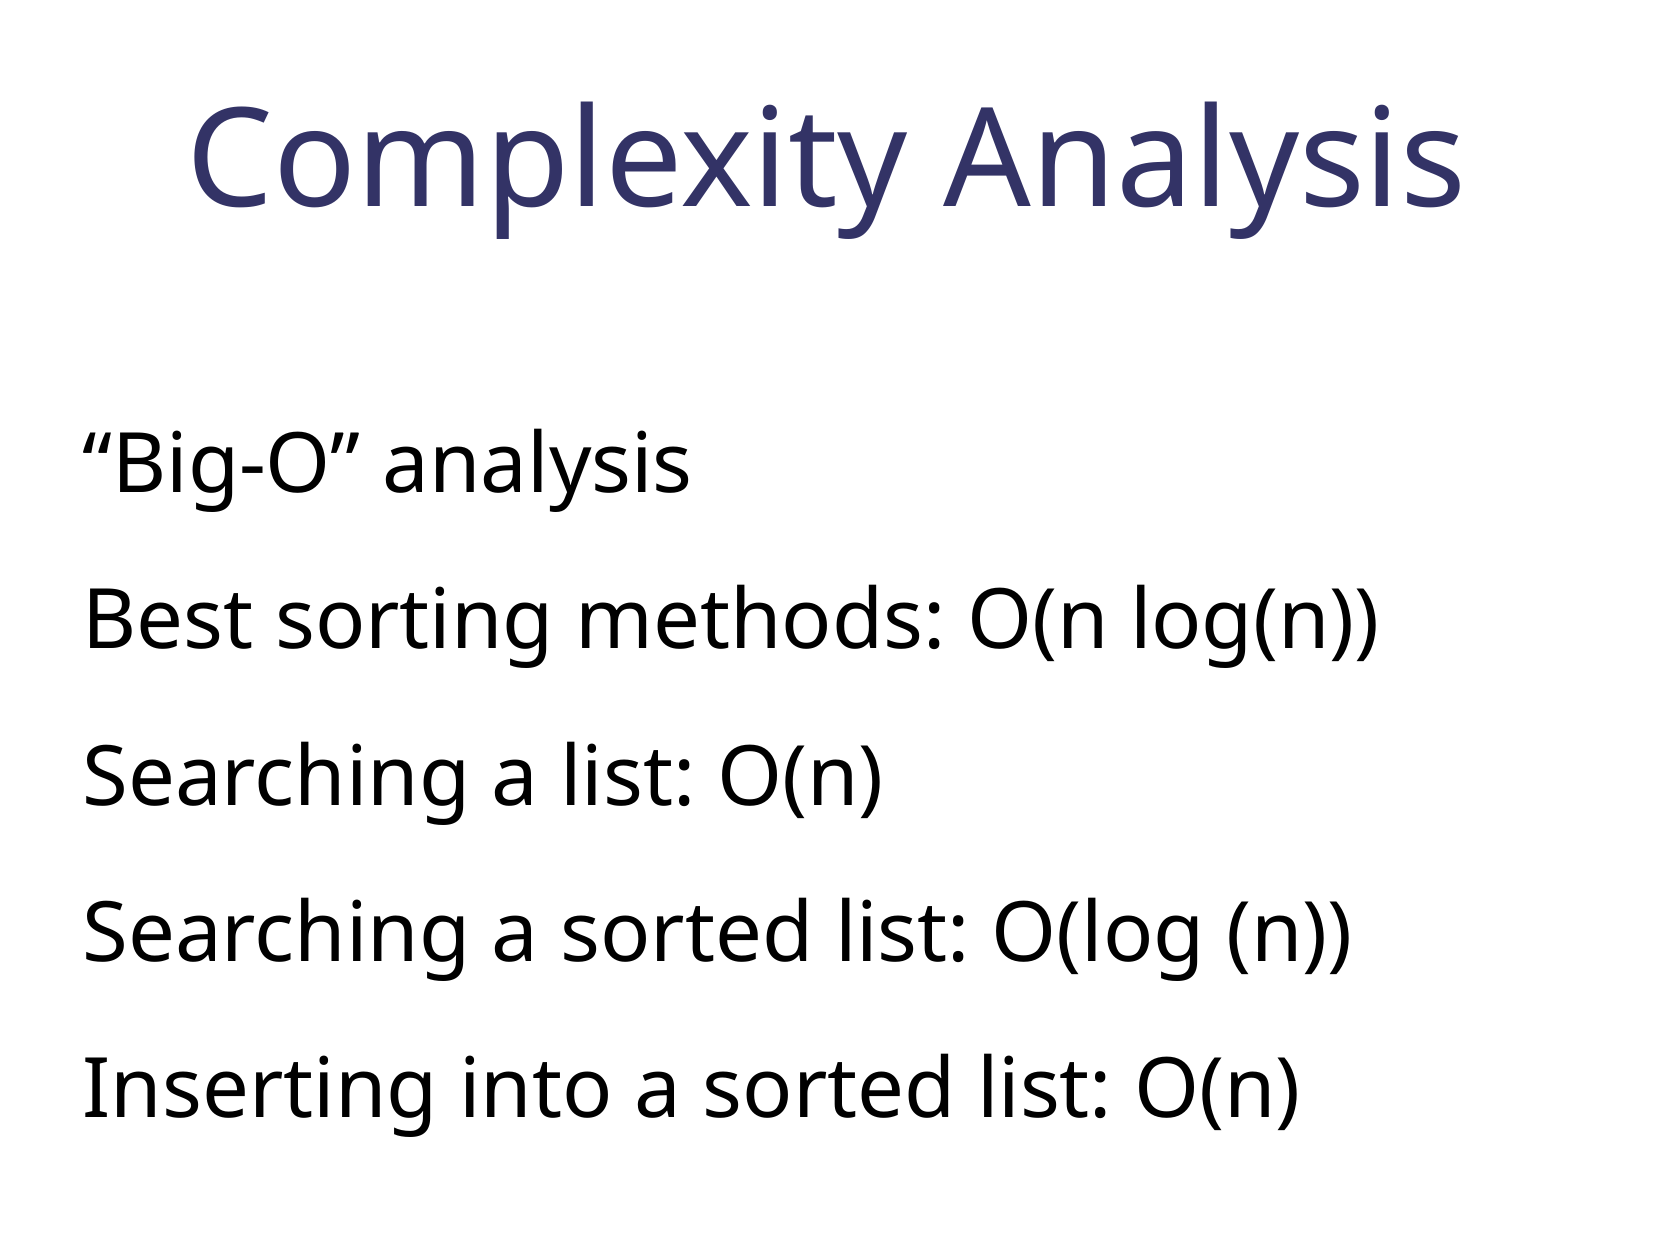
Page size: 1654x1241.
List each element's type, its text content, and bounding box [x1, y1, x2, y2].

subtitle “Big-O” analysis Best sorting methods: O(n log(n)) Searching a list: O(n) Searching a sorted list: O(log (n)) Inserting into a sorted list: O(n) [82, 290, 1571, 1109]
title Complexity Analysis [82, 49, 1571, 257]
